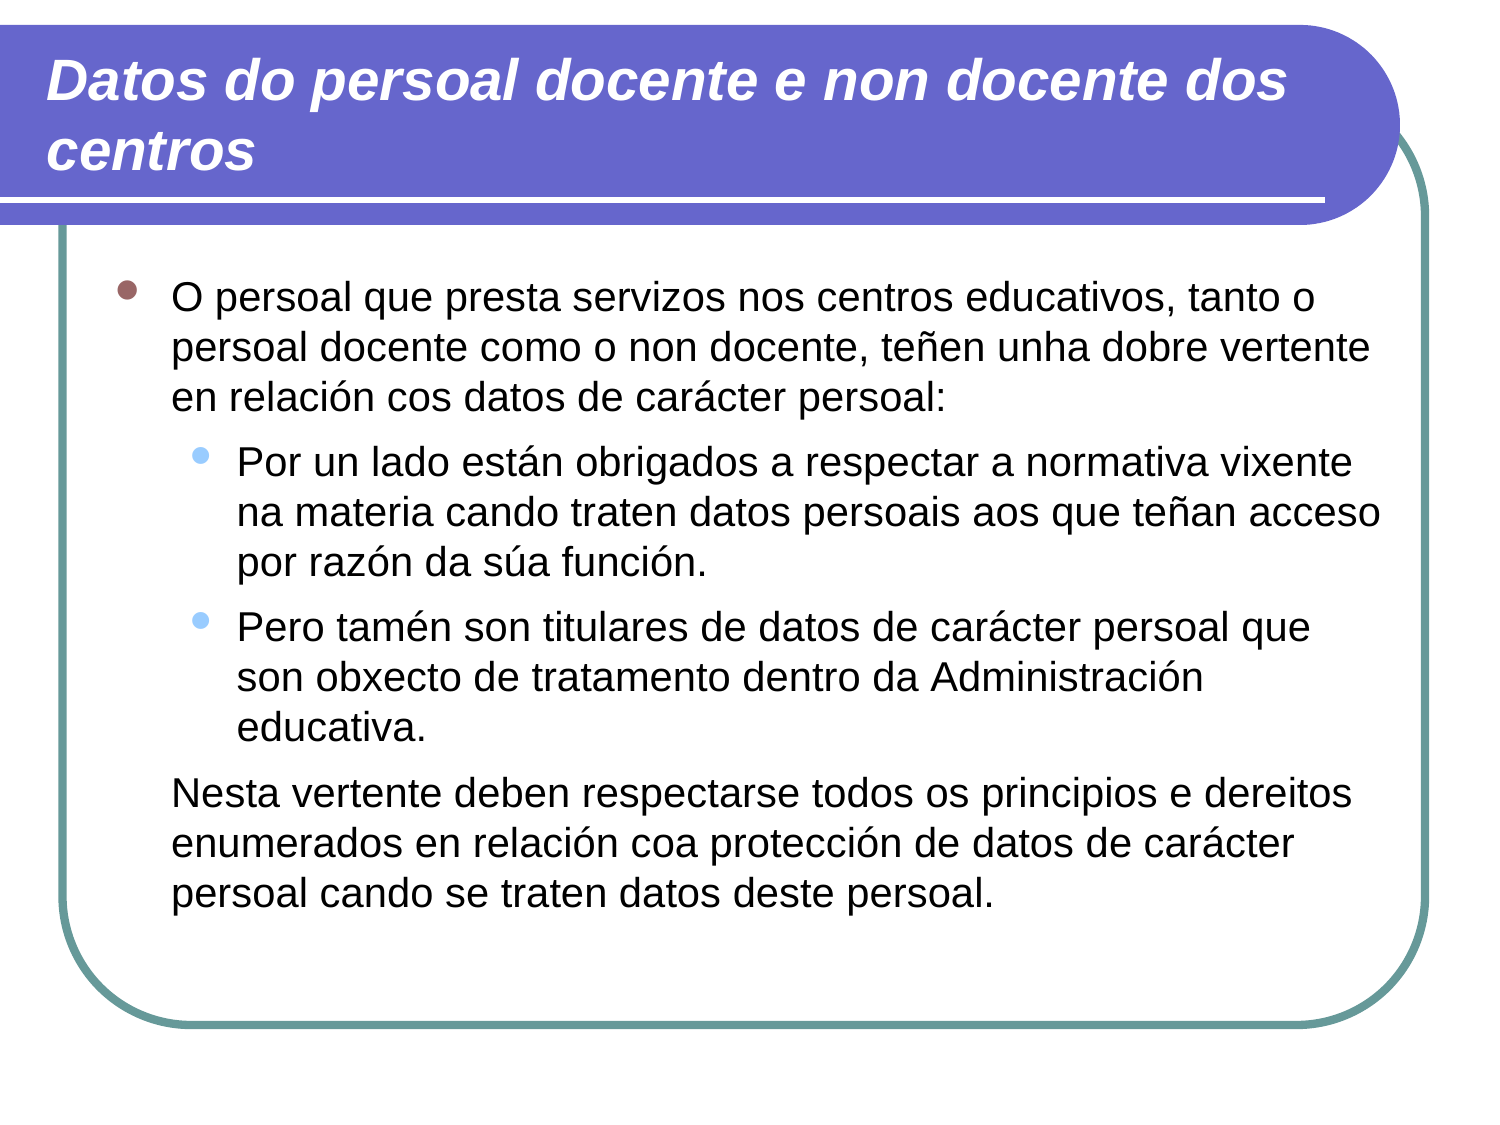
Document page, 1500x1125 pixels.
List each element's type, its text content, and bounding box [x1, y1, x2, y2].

list O persoal que presta servizos nos centros educativos, tanto o persoal docente como o non docente, teñen unha dobre vertente en relación cos datos de carácter persoal: Por un lado están obrigados a respectar a normativa vixente na materia cando traten datos persoais aos que teñan acceso por razón da súa función. Pero tamén son titulares de datos de carácter persoal que son obxecto de tratamento dentro da Administración educativa. Nesta vertente deben respectarse todos os principios e dereitos enumerados en relación coa protección de datos de carácter persoal cando se traten datos deste persoal. [99, 262, 1401, 988]
title Datos do persoal docente e non docente dos centros [31, 0, 1347, 226]
